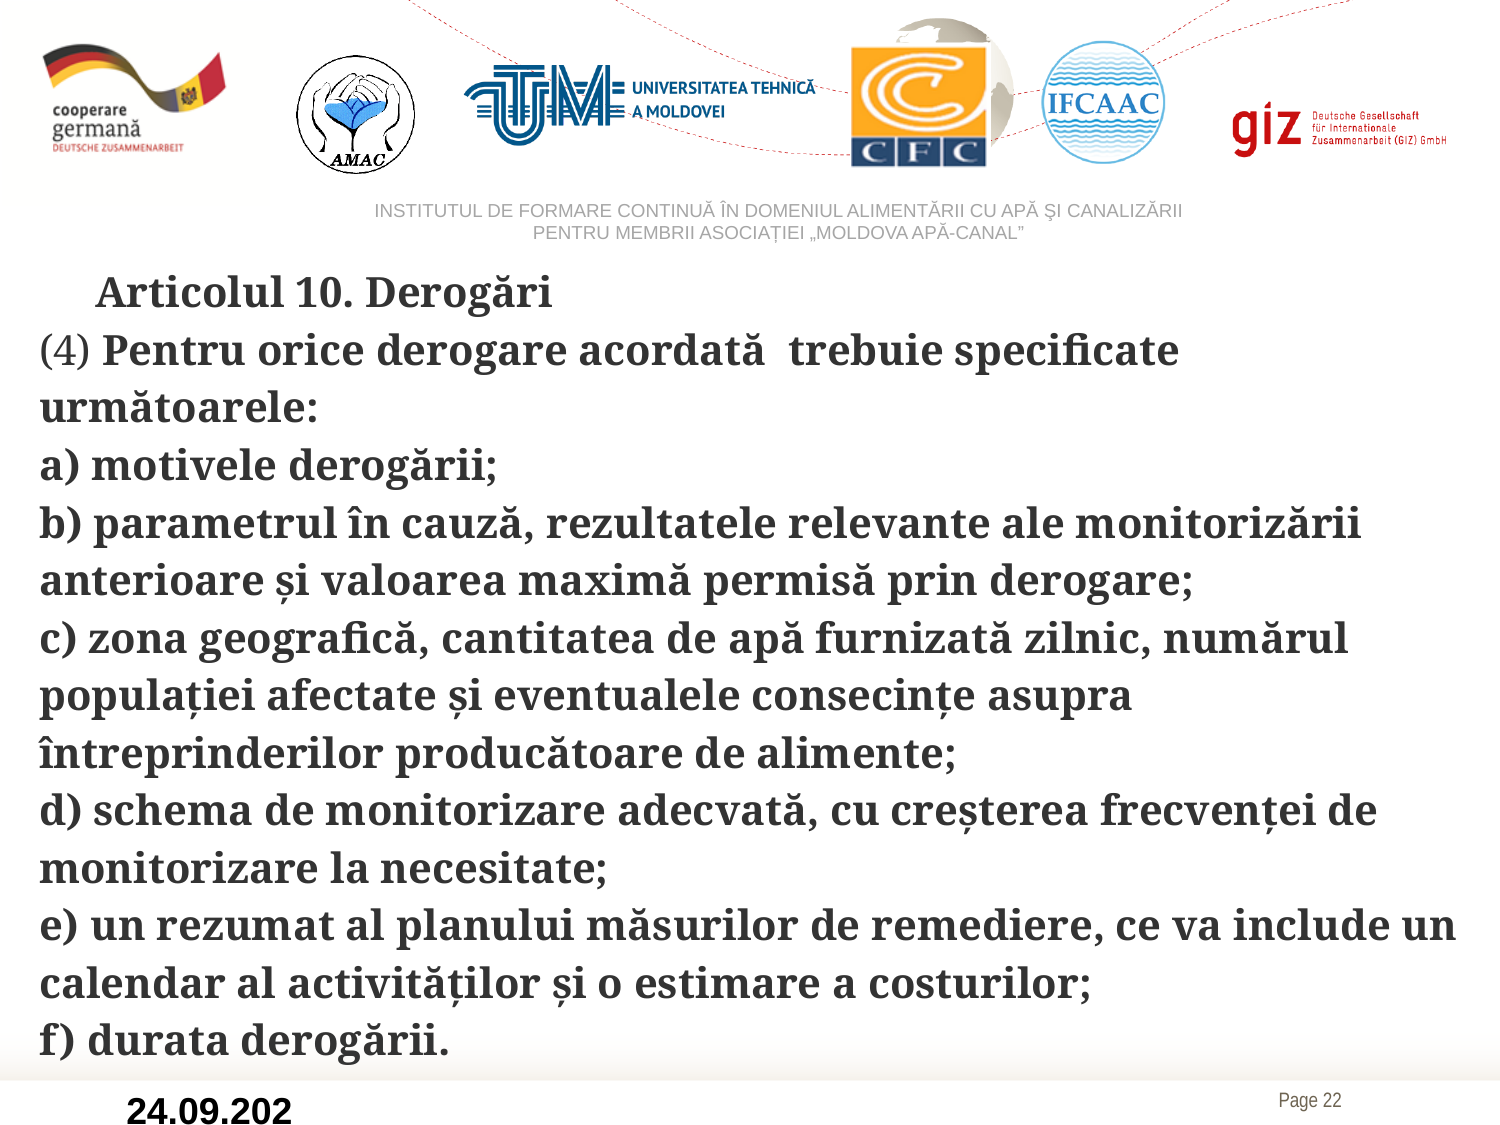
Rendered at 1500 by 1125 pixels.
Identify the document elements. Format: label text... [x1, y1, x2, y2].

title Articolul 10. Derogări (4) Pentru orice derogare acordată trebuie specificate următoarele: a) motivele derogării; b) parametrul în cauză, rezultatele relevante ale monitorizării anterioare și valoarea maximă permisă prin derogare; c) zona geografică, cantitatea de apă furnizată zilnic, numărul populației afectate și eventualele consecințe asupra întreprinderilor producătoare de alimente; d) schema de monitorizare adecvată, cu creșterea frecvenței de monitorizare la necesitate; e) un rezumat al planului măsurilor de remediere, ce va include un calendar al activităților și o estimare a costurilor; f) durata derogării. [24, 251, 1475, 1008]
text_box INSTITUTUL DE FORMARE CONTINUĂ ÎN DOMENIUL ALIMENTĂRII CU APĂ ŞI CANALIZĂRII PENTRU MEMBRII ASOCIAȚIEI „MOLDOVA APĂ-CANAL” [190, 170, 1366, 251]
picture [0, 959, 1500, 1081]
picture [0, 0, 1500, 206]
slide_number 14.07.2021 [111, 1079, 324, 1120]
